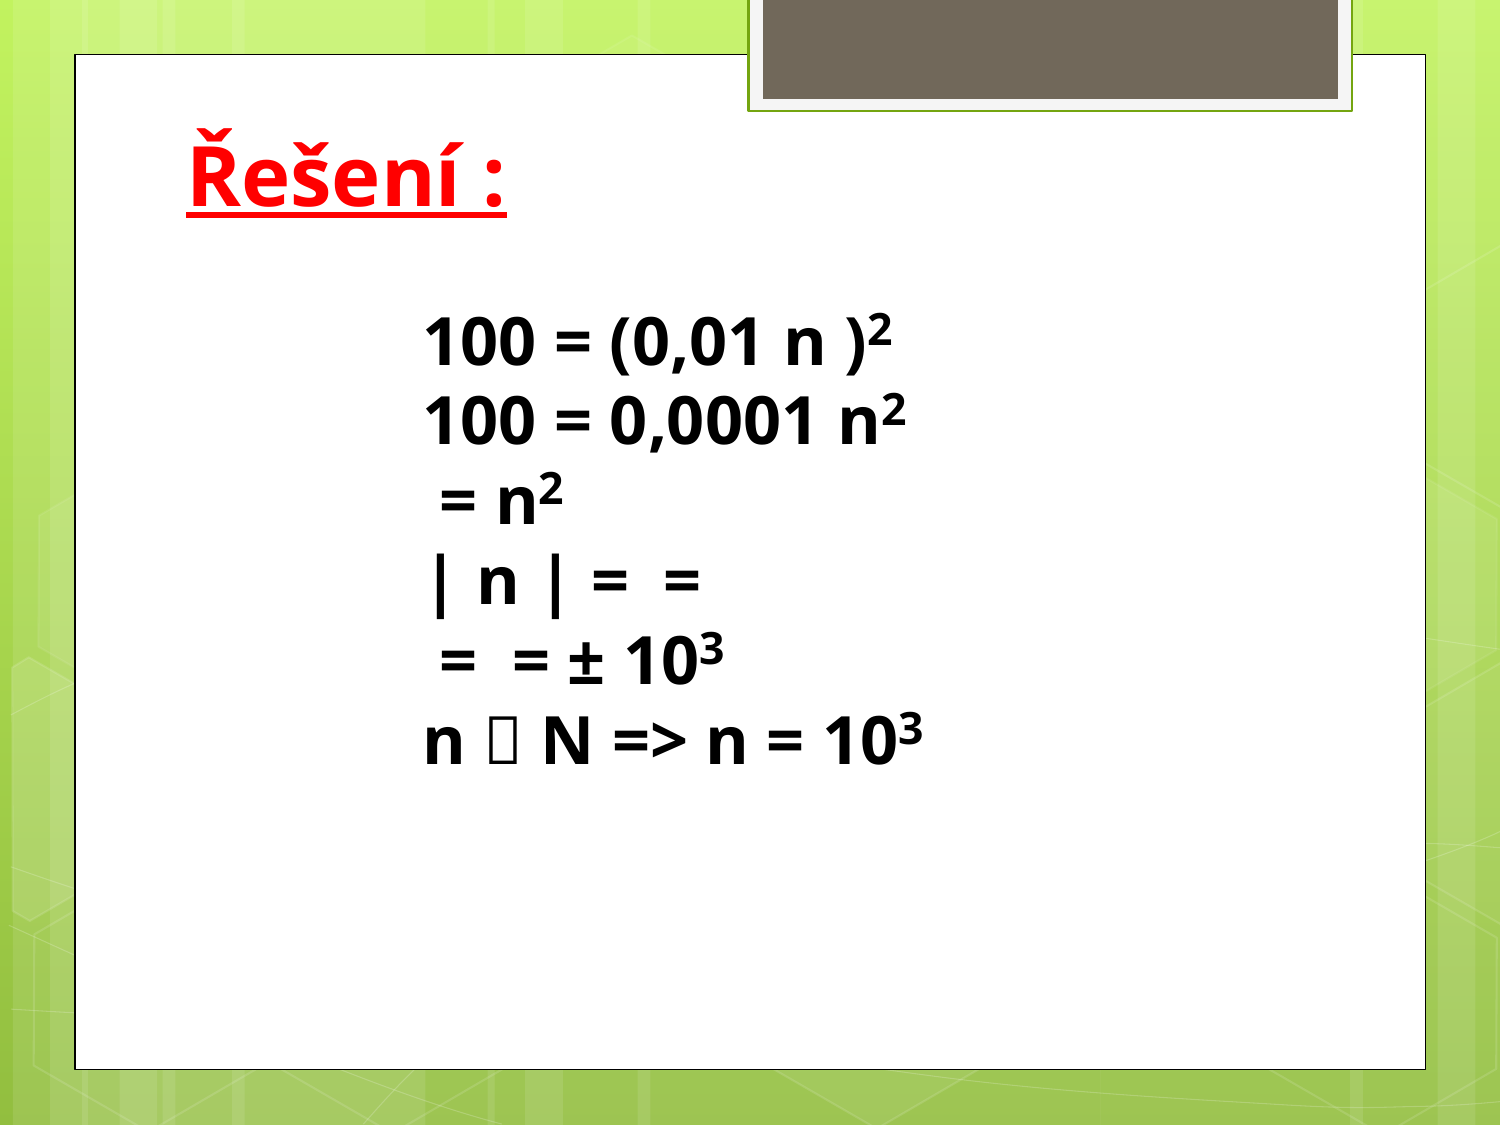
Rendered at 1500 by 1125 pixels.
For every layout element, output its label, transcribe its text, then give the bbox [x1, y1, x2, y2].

text_box 100 = (0,01 n )2 100 = 0,0001 n2 = n2 | n | = = = = ± 103 n  N => n = 103 [407, 291, 1500, 786]
title Řešení : [171, 42, 1415, 231]
